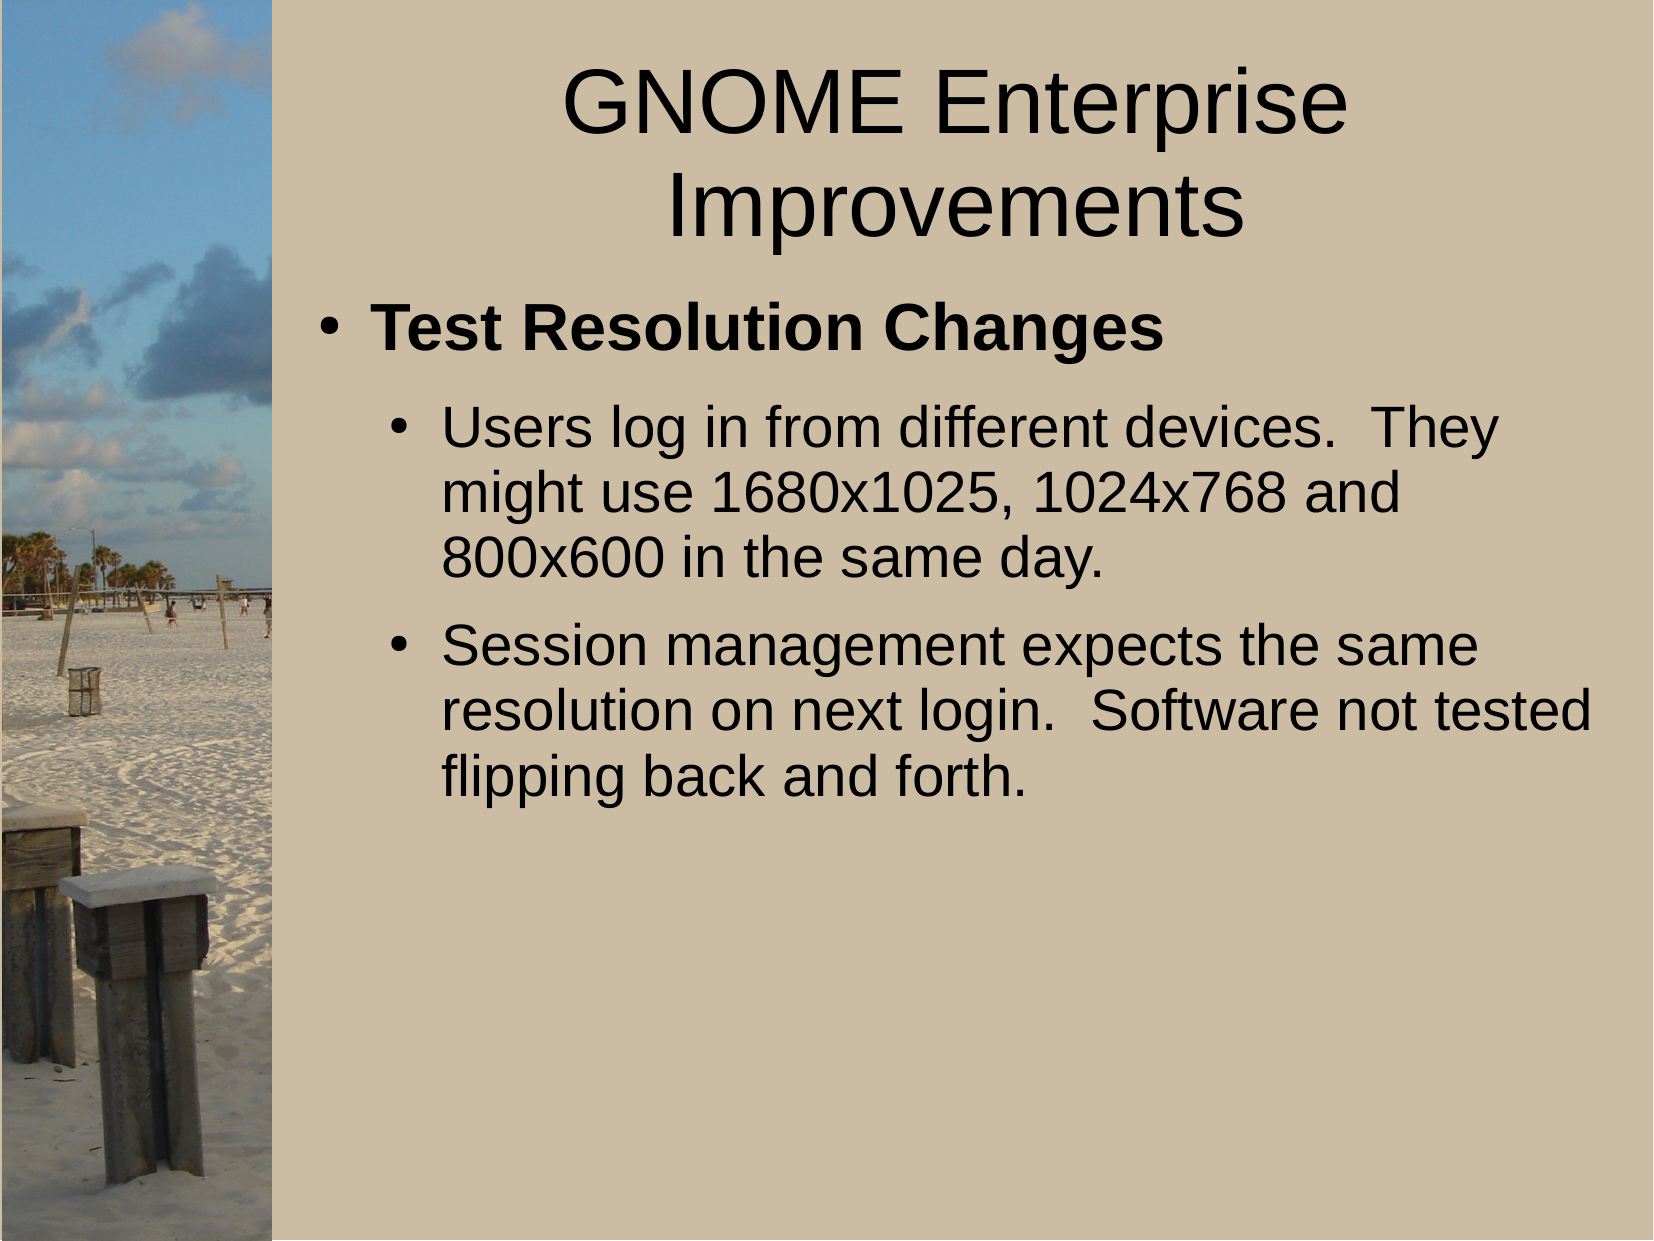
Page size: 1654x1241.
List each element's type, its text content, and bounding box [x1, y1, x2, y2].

title GNOME Enterprise Improvements [300, 49, 1613, 257]
list Test Resolution Changes Users log in from different devices. They might use 1680x1025, 1024x768 and 800x600 in the same day. Session management expects the same resolution on next login. Software not tested flipping back and forth. [300, 290, 1613, 1094]
picture [2, 0, 272, 1241]
